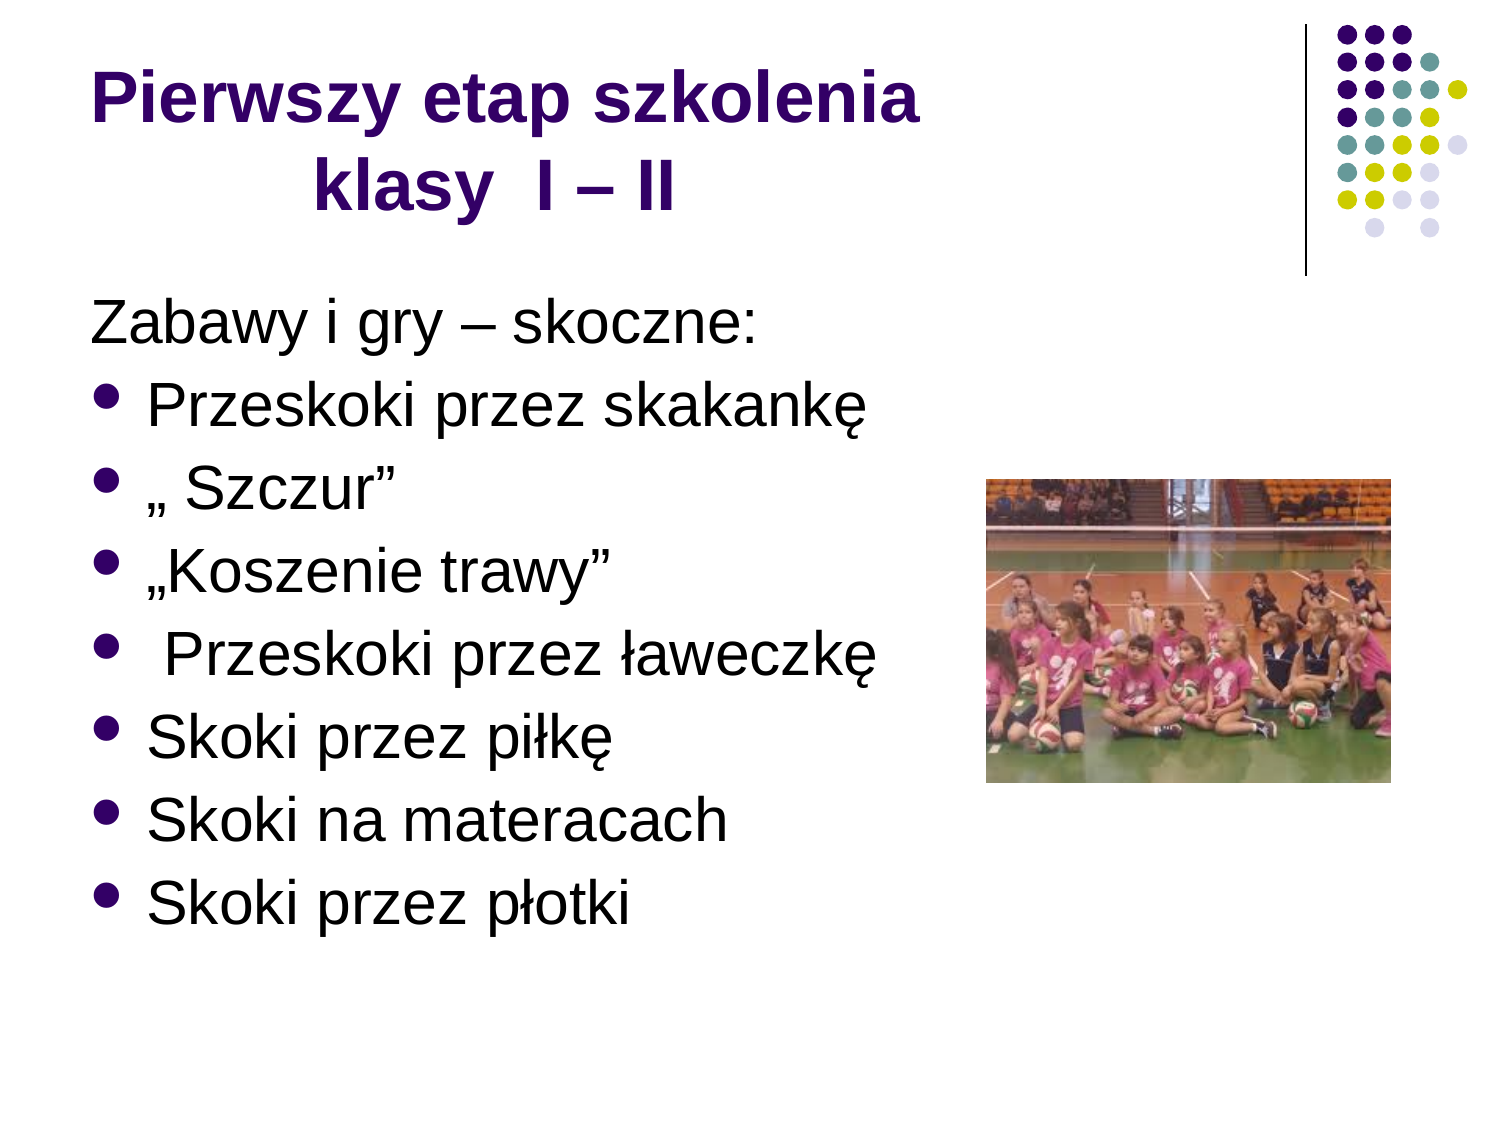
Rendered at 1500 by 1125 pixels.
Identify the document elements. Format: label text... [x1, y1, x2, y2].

picture [986, 479, 1391, 783]
list Zabawy i gry – skoczne: Przeskoki przez skakankę „ Szczur” „Koszenie trawy” Przeskoki przez ławeczkę Skoki przez piłkę Skoki na materacach Skoki przez płotki [75, 282, 1426, 1006]
title Pierwszy etap szkolenia klasy I – II [74, 20, 1313, 233]
